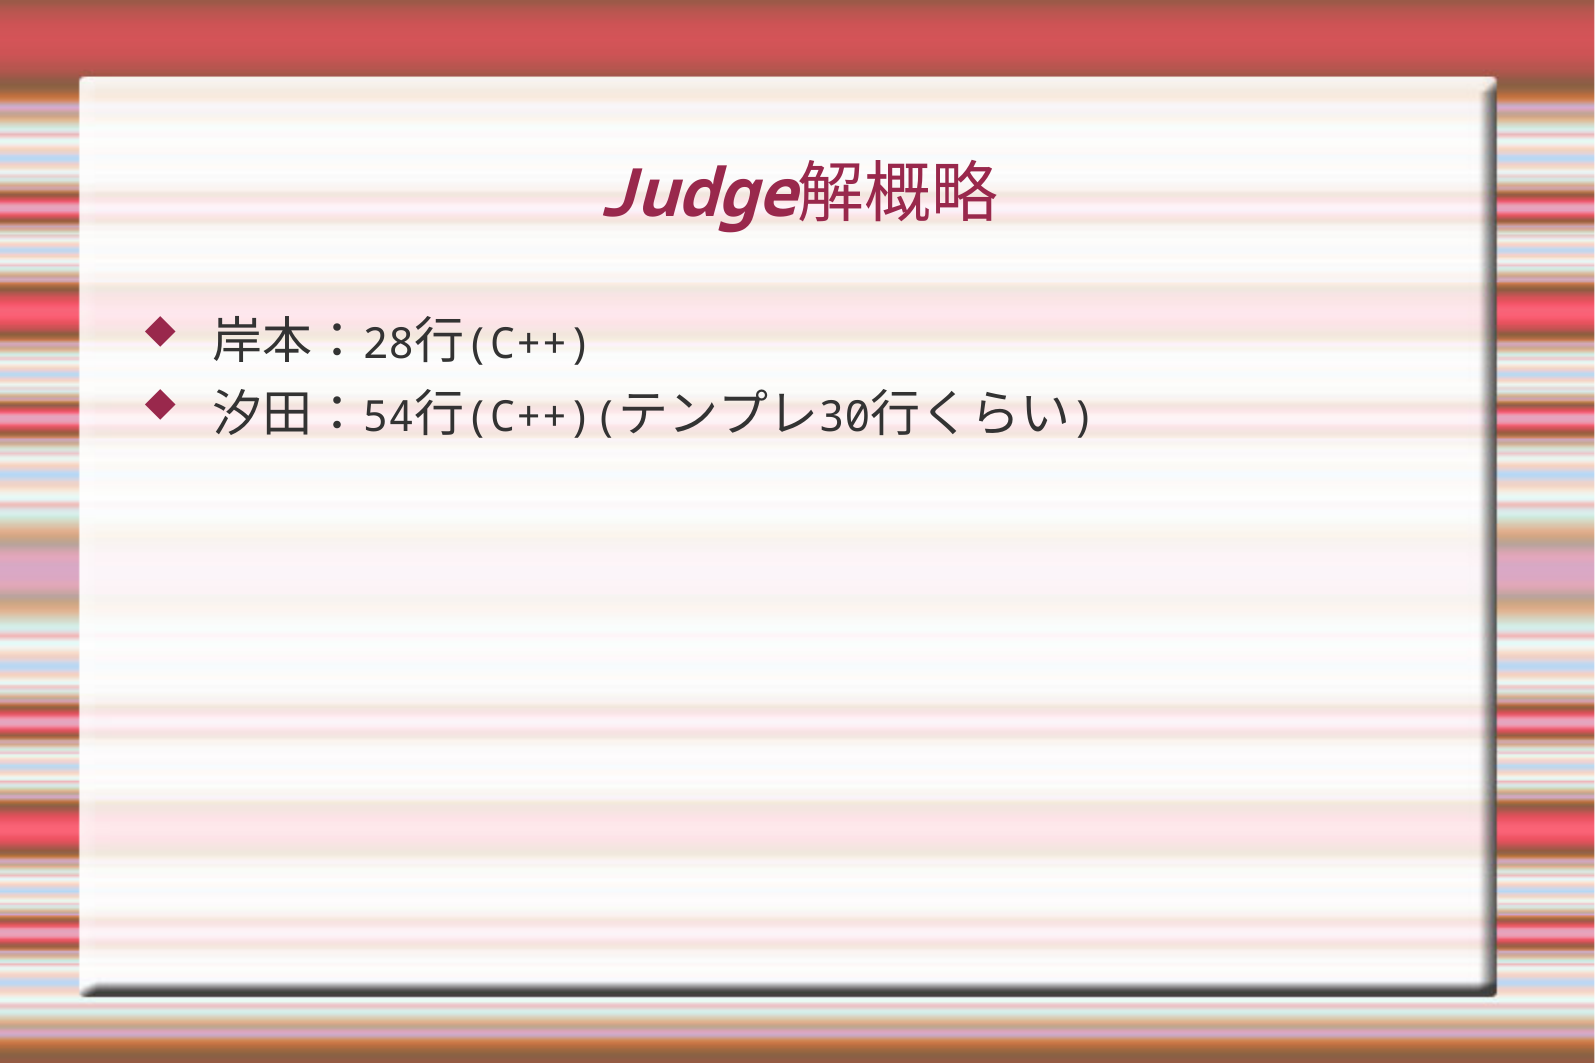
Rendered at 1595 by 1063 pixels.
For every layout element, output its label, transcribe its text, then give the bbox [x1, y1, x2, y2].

list 岸本：28行(C++) 汐田：54行(C++)(テンプレ30行くらい) [130, 300, 1462, 971]
title Judge解概略 [117, 98, 1479, 276]
picture [0, 0, 1595, 1063]
